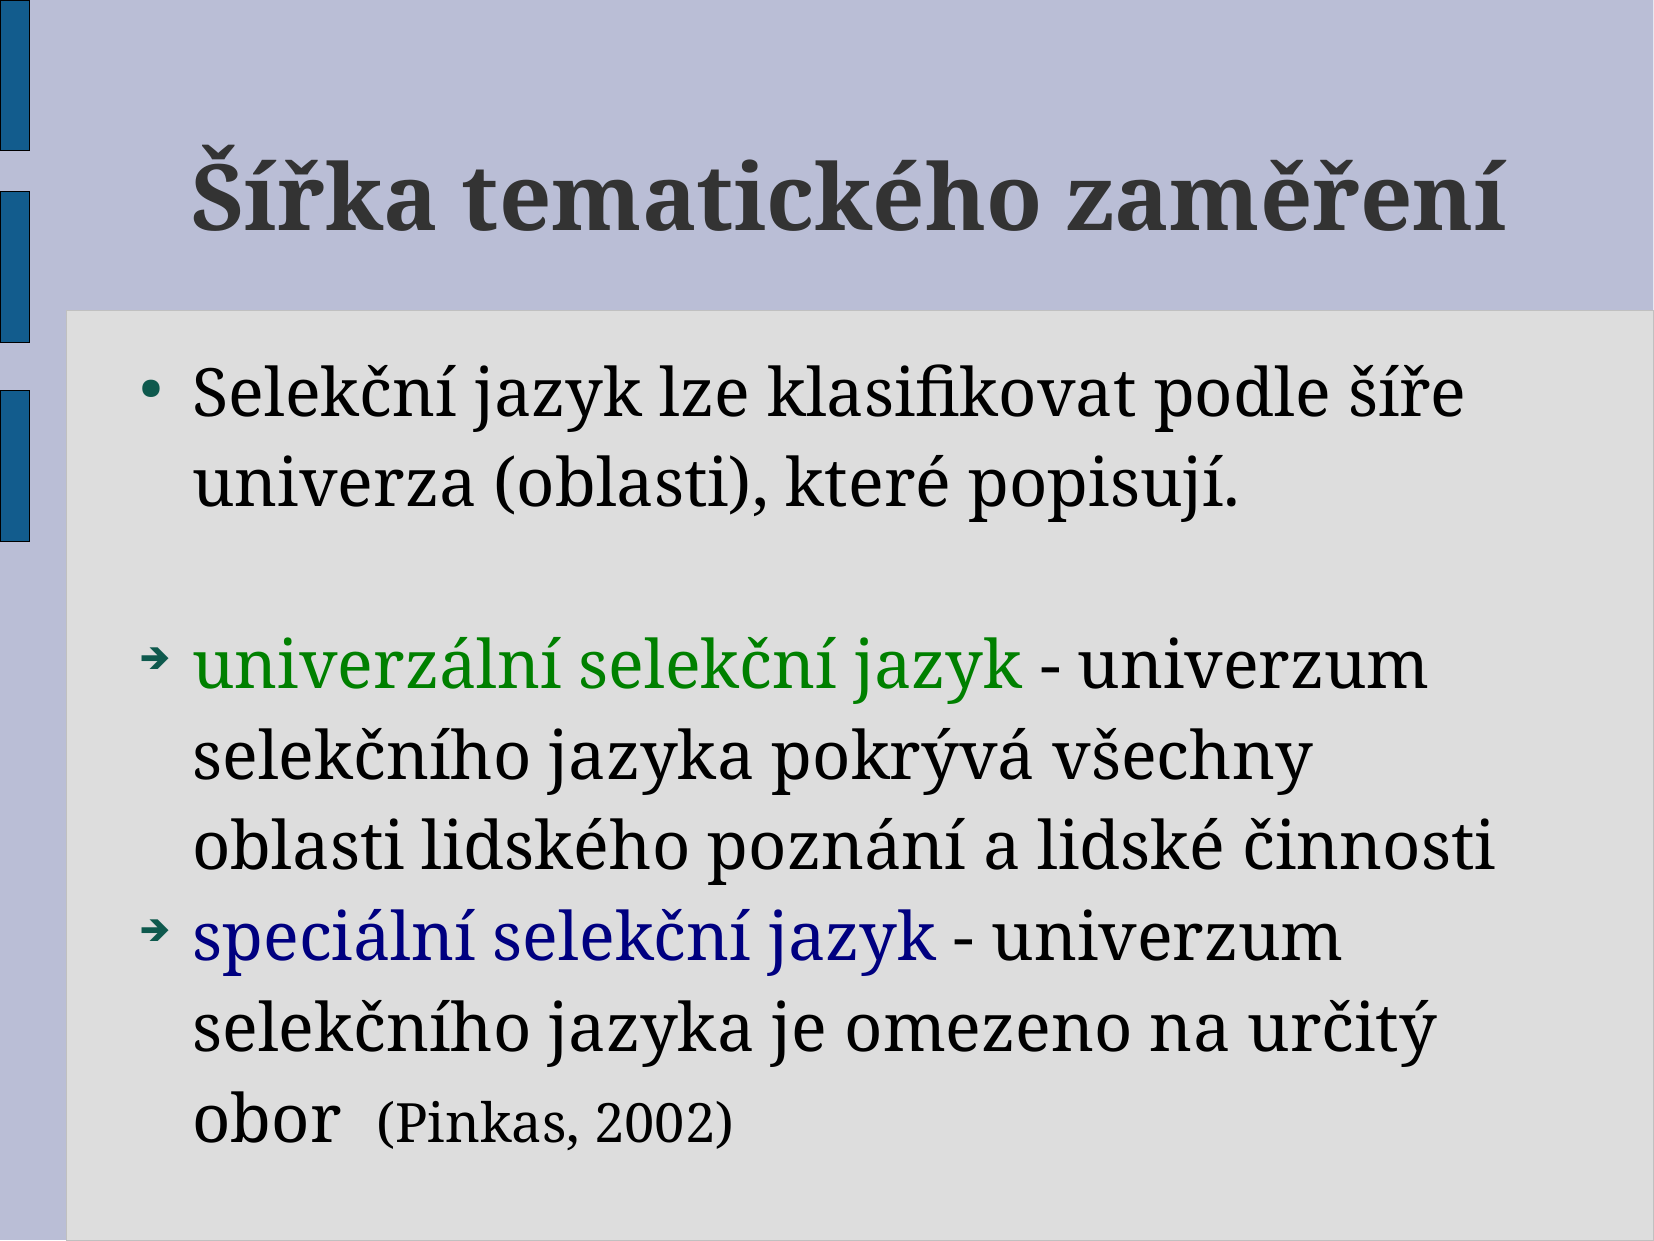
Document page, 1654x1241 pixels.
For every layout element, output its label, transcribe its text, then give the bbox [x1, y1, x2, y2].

list Selekční jazyk lze klasifikovat podle šíře univerza (oblasti), které popisují. univerzální selekční jazyk - univerzum selekčního jazyka pokrývá všechny oblasti lidského poznání a lidské činnosti speciální selekční jazyk - univerzum selekčního jazyka je omezeno na určitý obor (Pinkas, 2002) [121, 344, 1534, 1112]
title Šířka tematického zaměření [121, 98, 1534, 291]
